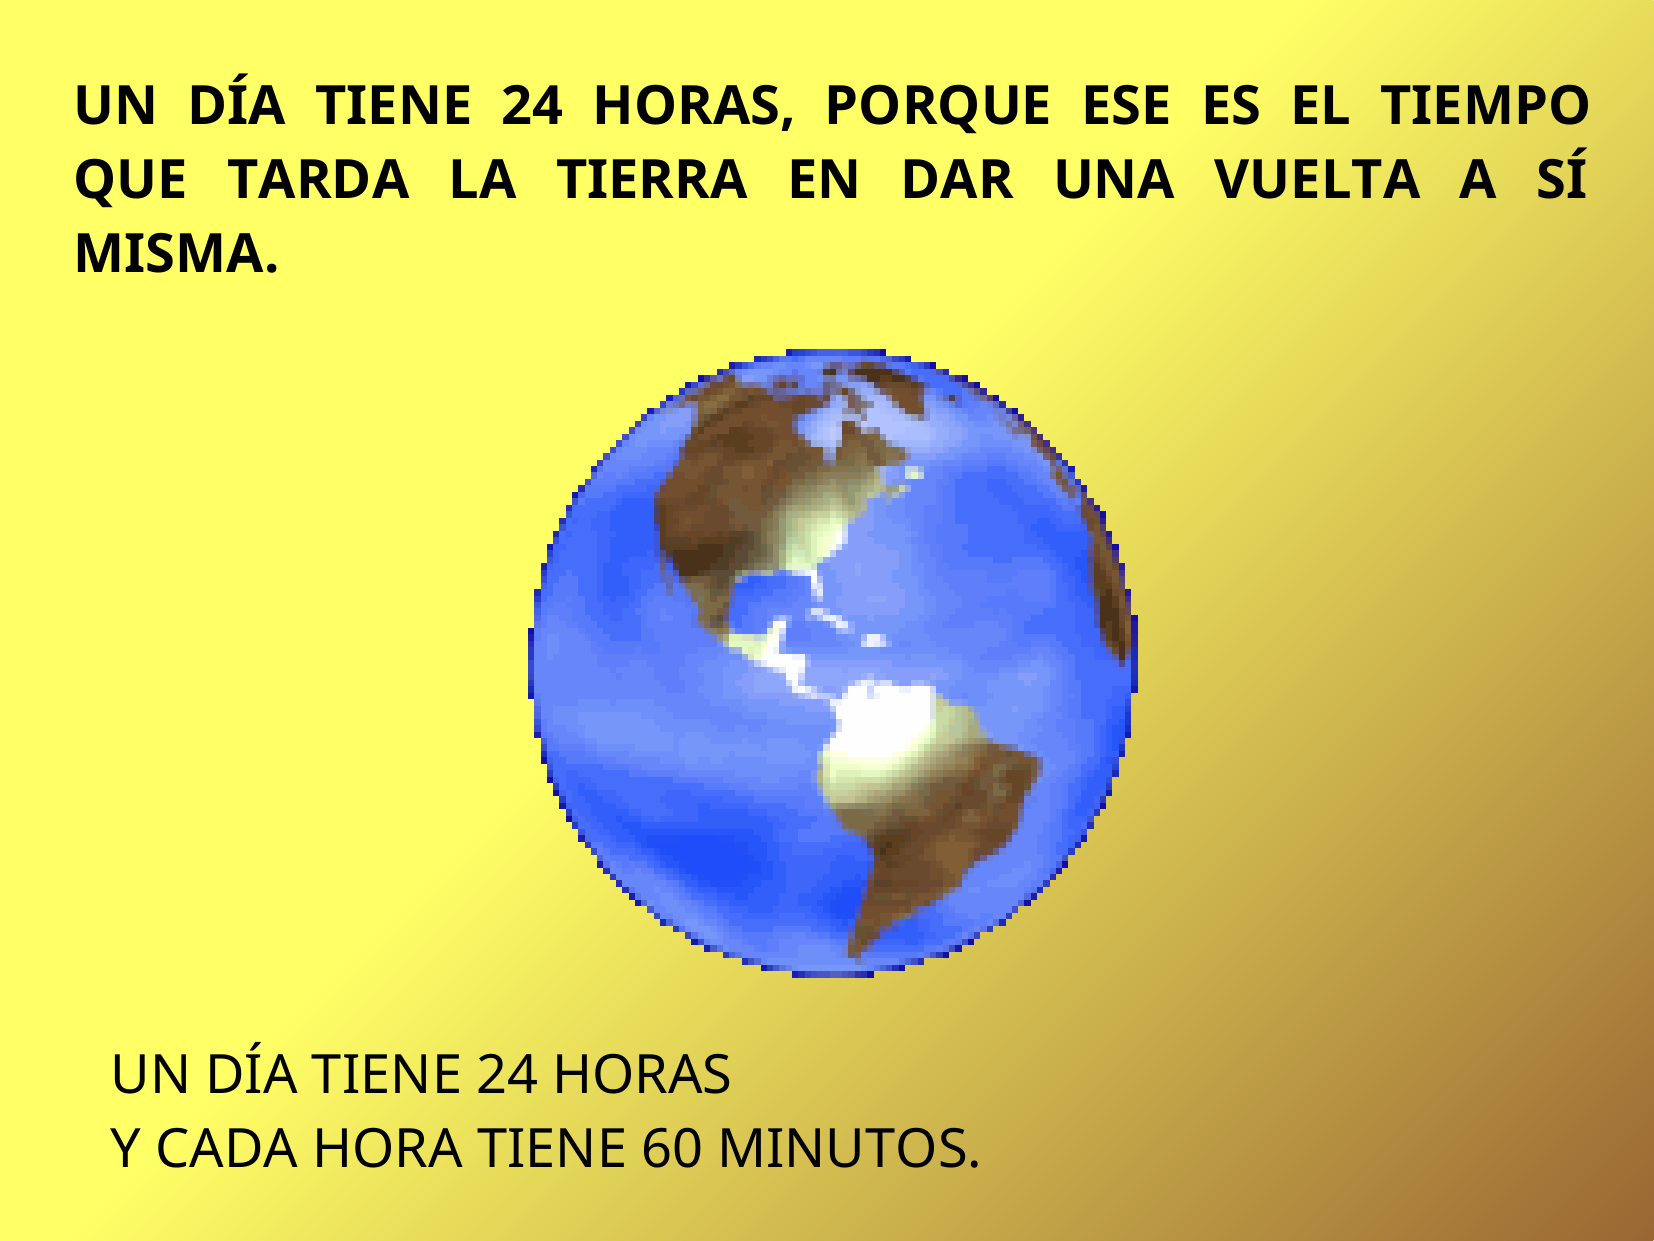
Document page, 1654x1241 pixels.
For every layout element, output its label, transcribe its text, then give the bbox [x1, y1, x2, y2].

picture [472, 324, 1182, 1004]
text_box UN DÍA TIENE 24 HORAS Y CADA HORA TIENE 60 MINUTOS. [95, 1027, 1477, 1211]
text_box UN DÍA TIENE 24 HORAS, PORQUE ESE ES EL TIEMPO QUE TARDA LA TIERRA EN DAR UNA VUELTA A SÍ MISMA. [59, 59, 1625, 304]
